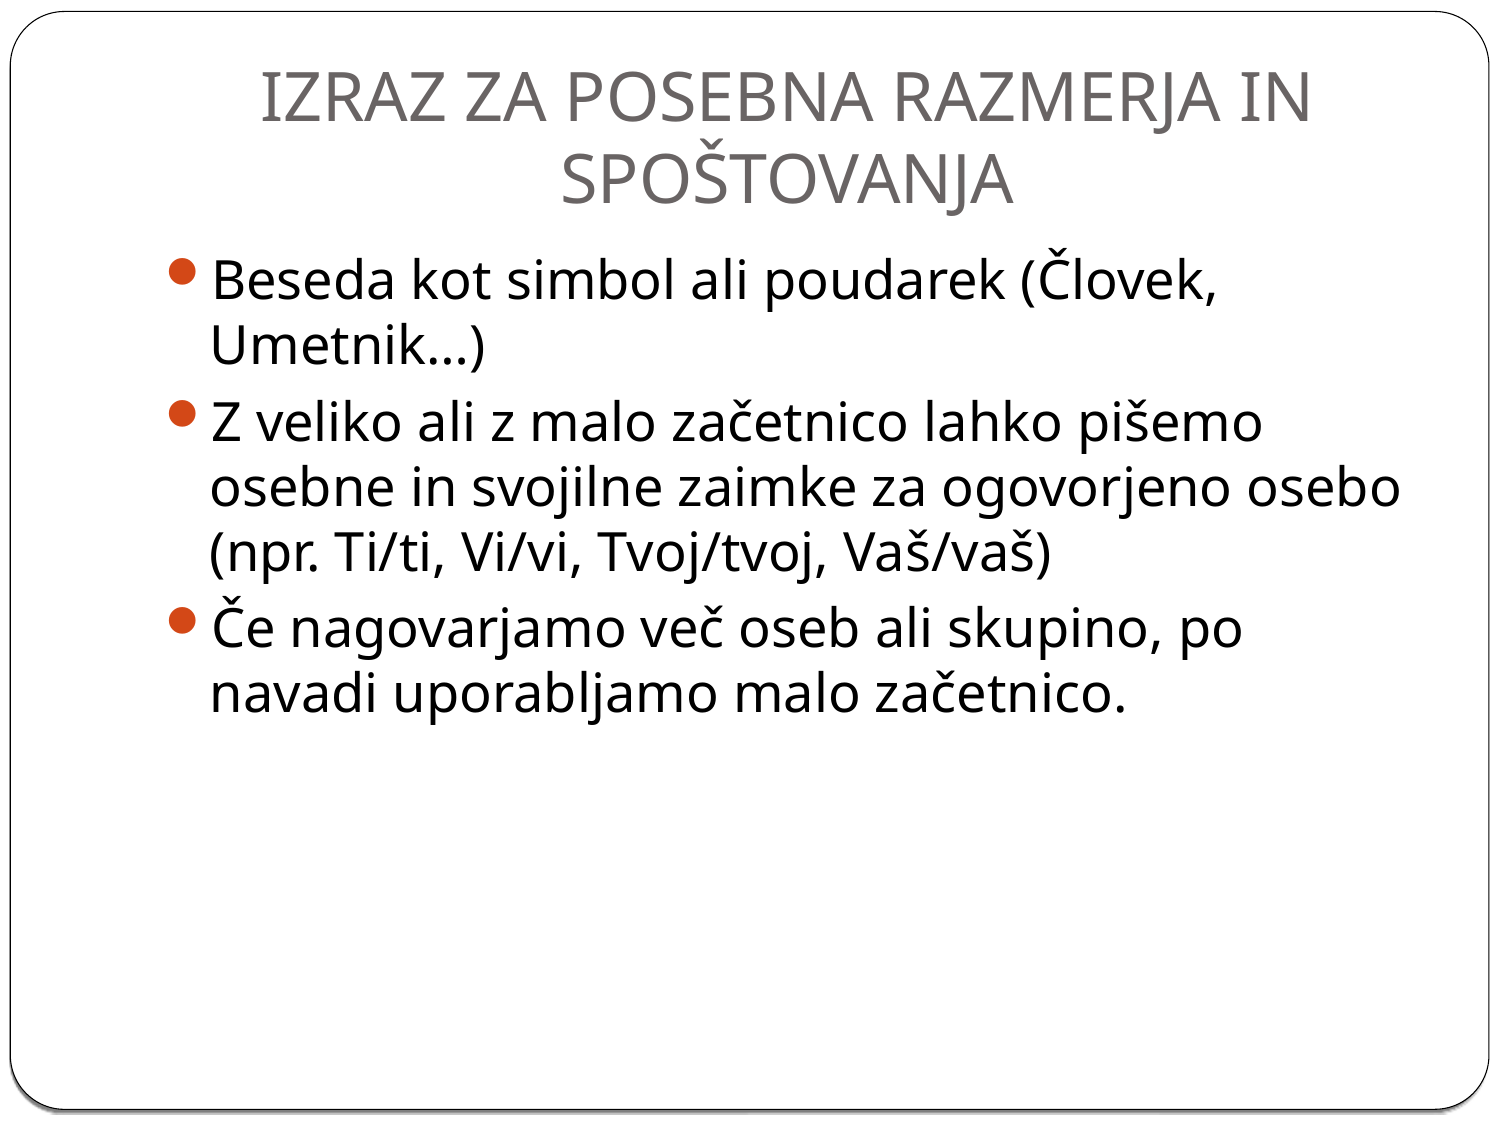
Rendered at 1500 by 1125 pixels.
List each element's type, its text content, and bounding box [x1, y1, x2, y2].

title IZRAZ ZA POSEBNA RAZMERJA IN SPOŠTOVANJA [150, 45, 1425, 233]
list Beseda kot simbol ali poudarek (Človek, Umetnik…) Z veliko ali z malo začetnico lahko pišemo osebne in svojilne zaimke za ogovorjeno osebo (npr. Ti/ti, Vi/vi, Tvoj/tvoj, Vaš/vaš) Če nagovarjamo več oseb ali skupino, po navadi uporabljamo malo začetnico. [150, 237, 1425, 988]
